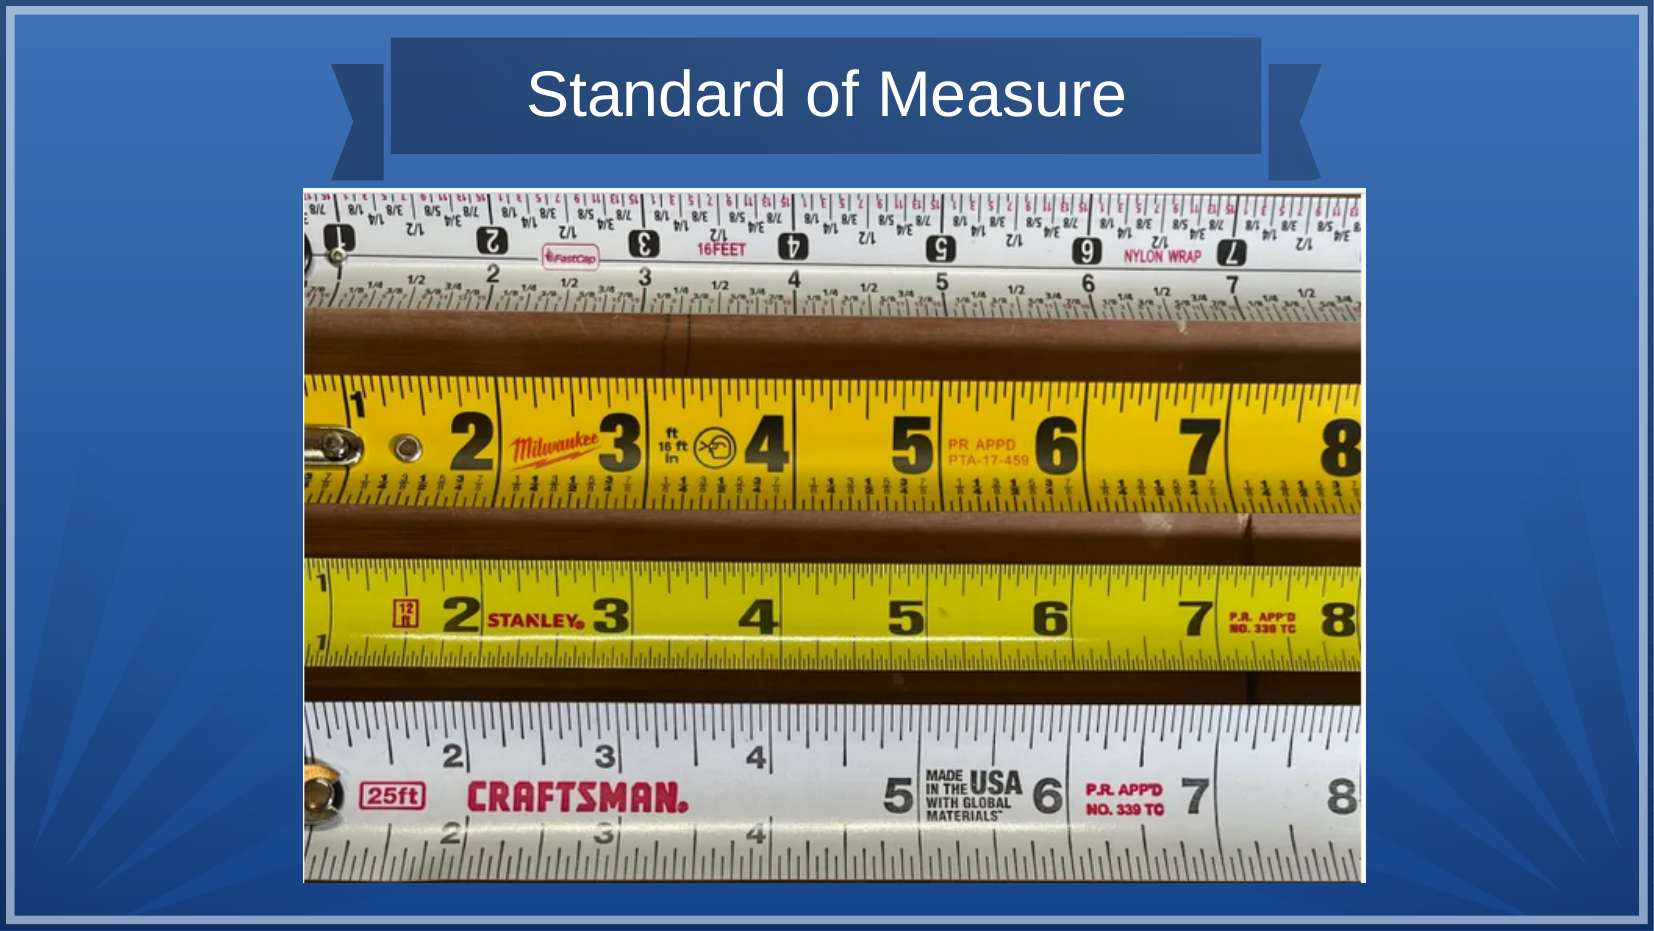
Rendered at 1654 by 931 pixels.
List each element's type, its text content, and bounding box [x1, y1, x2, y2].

picture [303, 188, 1366, 883]
title Standard of Measure [389, 35, 1264, 154]
